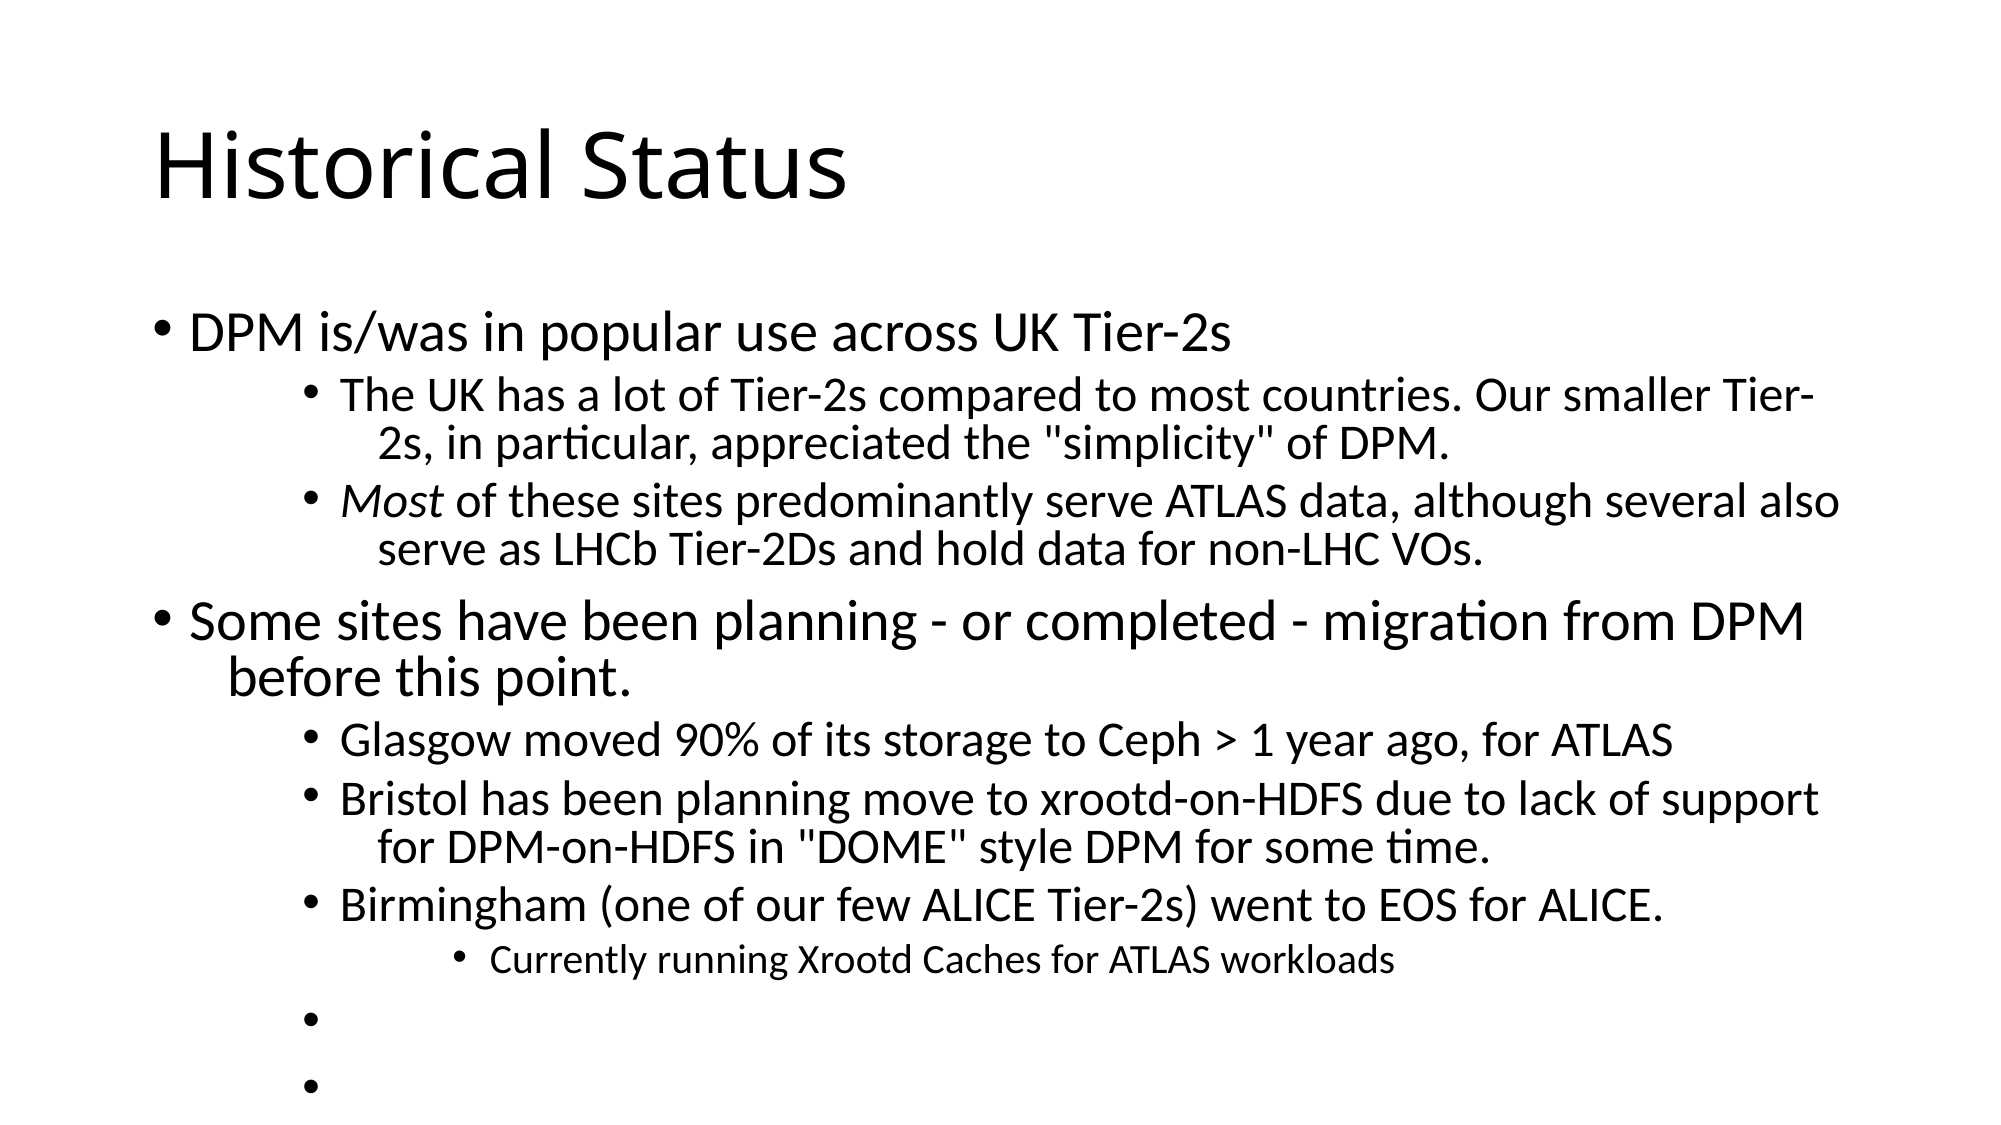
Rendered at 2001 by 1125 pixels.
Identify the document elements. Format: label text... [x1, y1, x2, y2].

title Historical Status [137, 59, 1863, 278]
list DPM is/was in popular use across UK Tier-2s The UK has a lot of Tier-2s compared to most countries. Our smaller Tier-2s, in particular, appreciated the "simplicity" of DPM. Most of these sites predominantly serve ATLAS data, although several also serve as LHCb Tier-2Ds and hold data for non-LHC VOs. Some sites have been planning - or completed - migration from DPM before this point. Glasgow moved 90% of its storage to Ceph > 1 year ago, for ATLAS Bristol has been planning move to xrootd-on-HDFS due to lack of support for DPM-on-HDFS in "DOME" style DPM for some time. Birmingham (one of our few ALICE Tier-2s) went to EOS for ALICE. Currently running Xrootd Caches for ATLAS workloads [137, 299, 1863, 1014]
